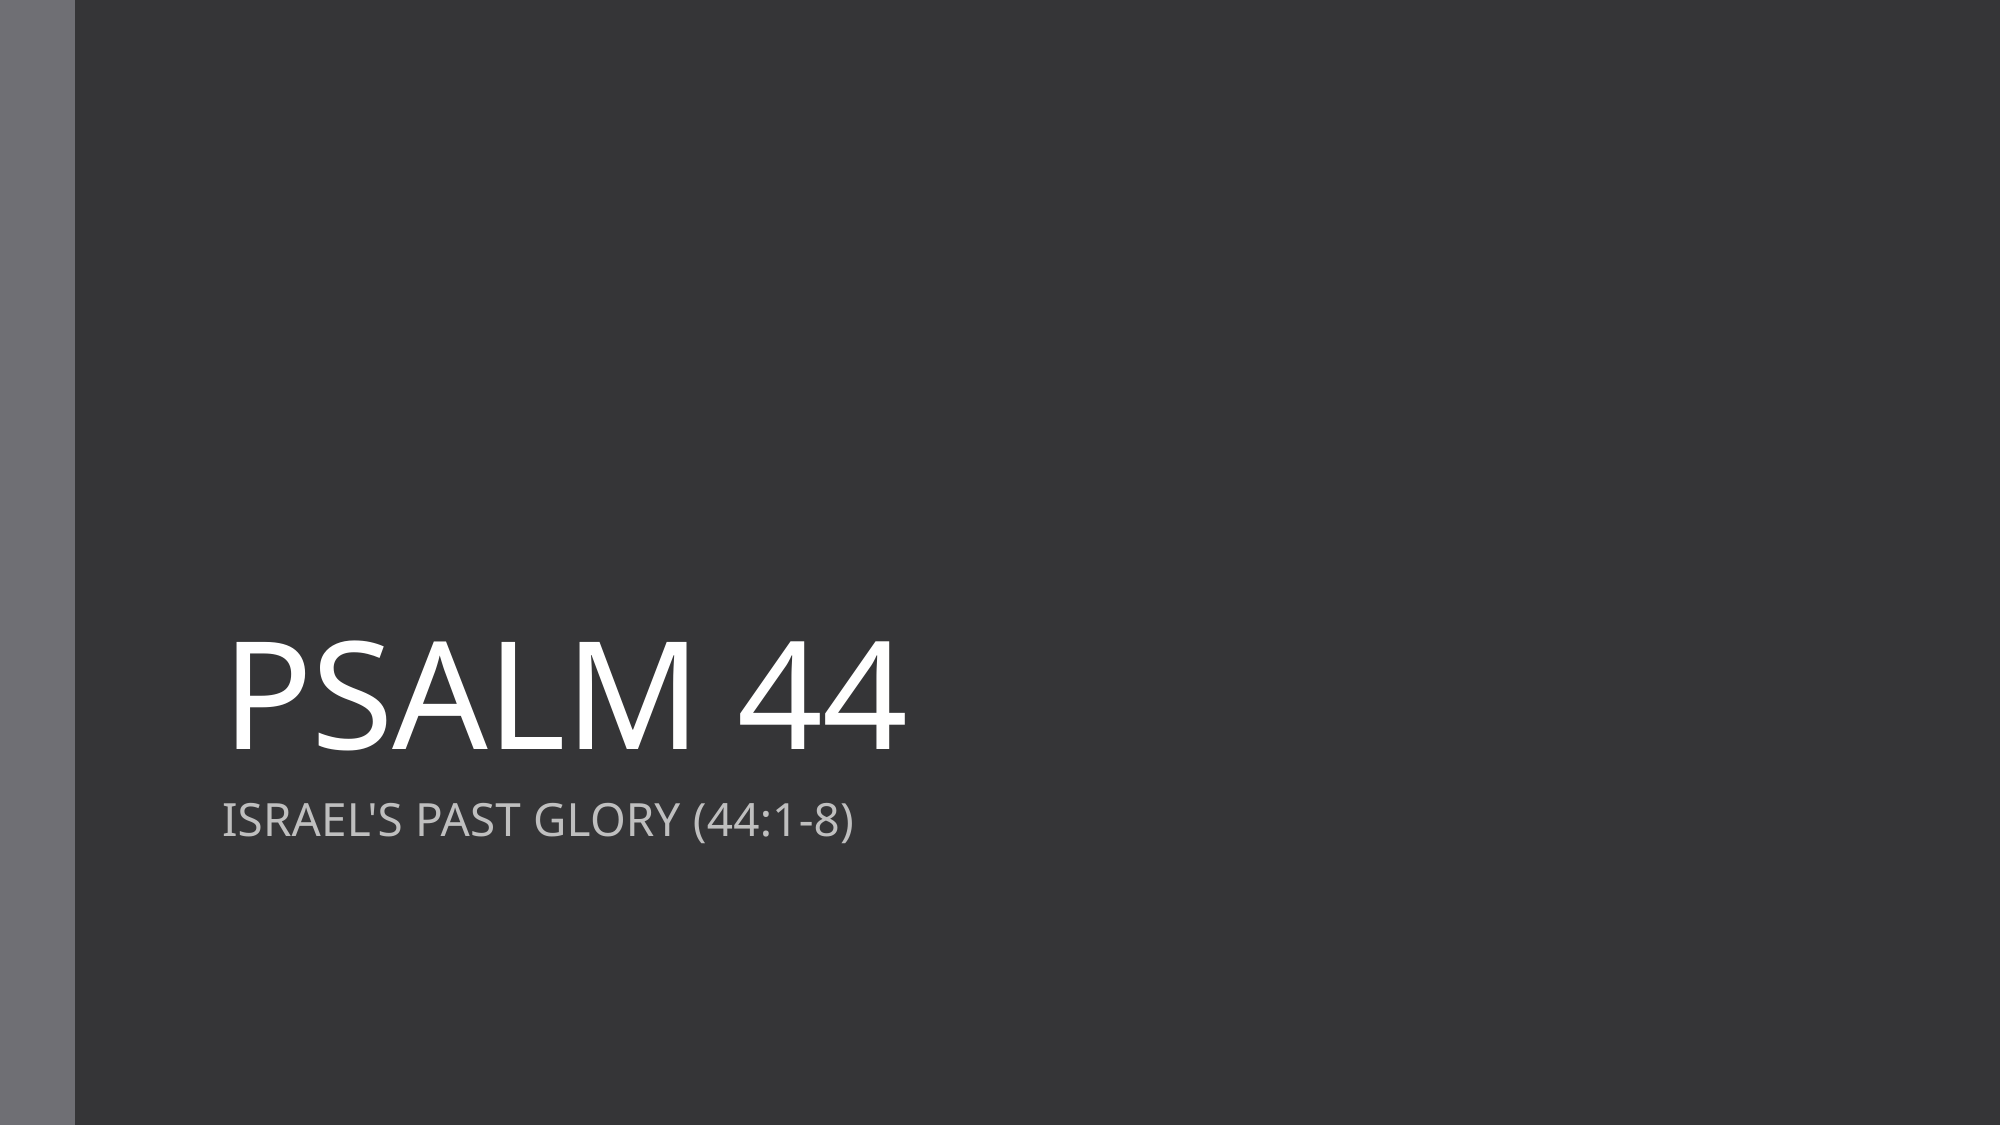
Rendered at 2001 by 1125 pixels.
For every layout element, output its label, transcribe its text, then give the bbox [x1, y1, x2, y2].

title PSALM 44 [206, 124, 1752, 787]
subtitle ISRAEL'S PAST GLORY (44:1-8) [206, 787, 1752, 1066]
